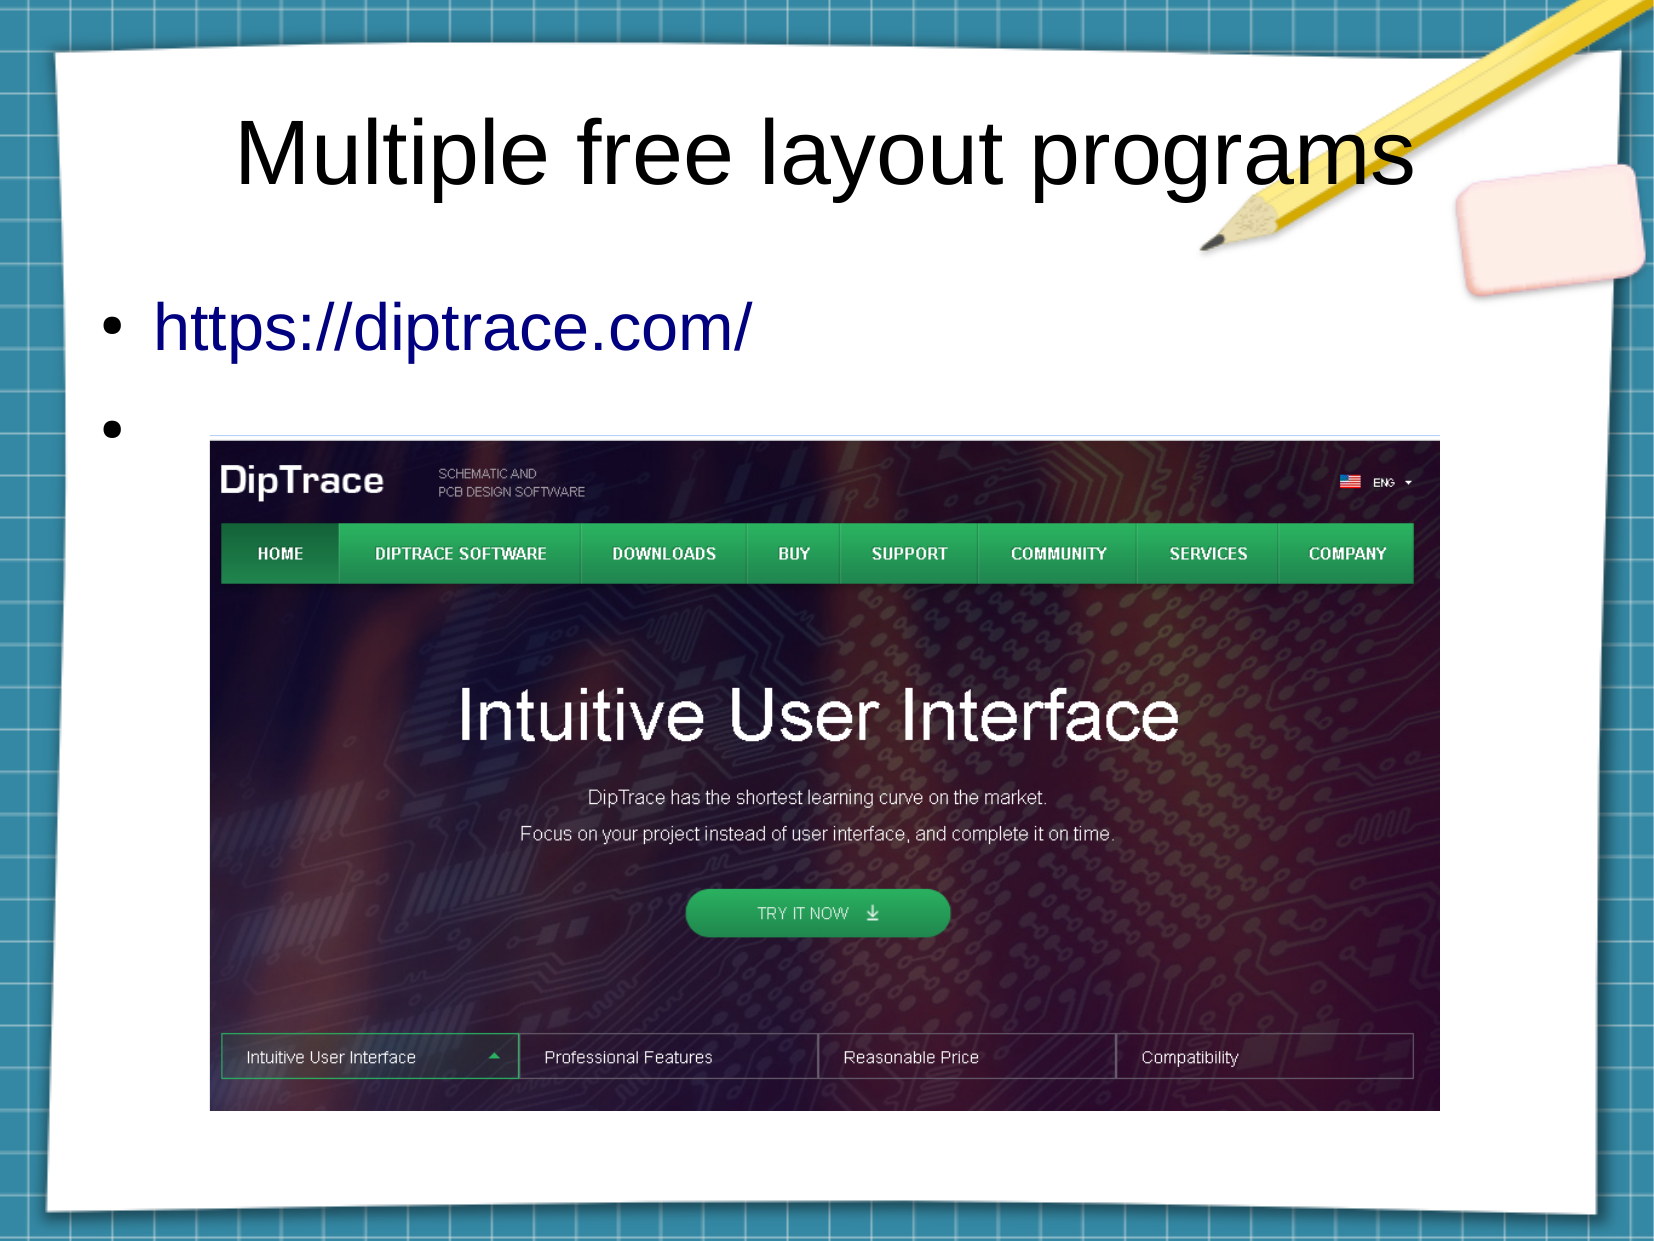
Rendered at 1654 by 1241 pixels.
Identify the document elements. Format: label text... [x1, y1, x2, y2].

title Multiple free layout programs [82, 49, 1571, 257]
picture [0, 0, 1654, 1241]
list https://diptrace.com/ [82, 290, 1571, 1010]
